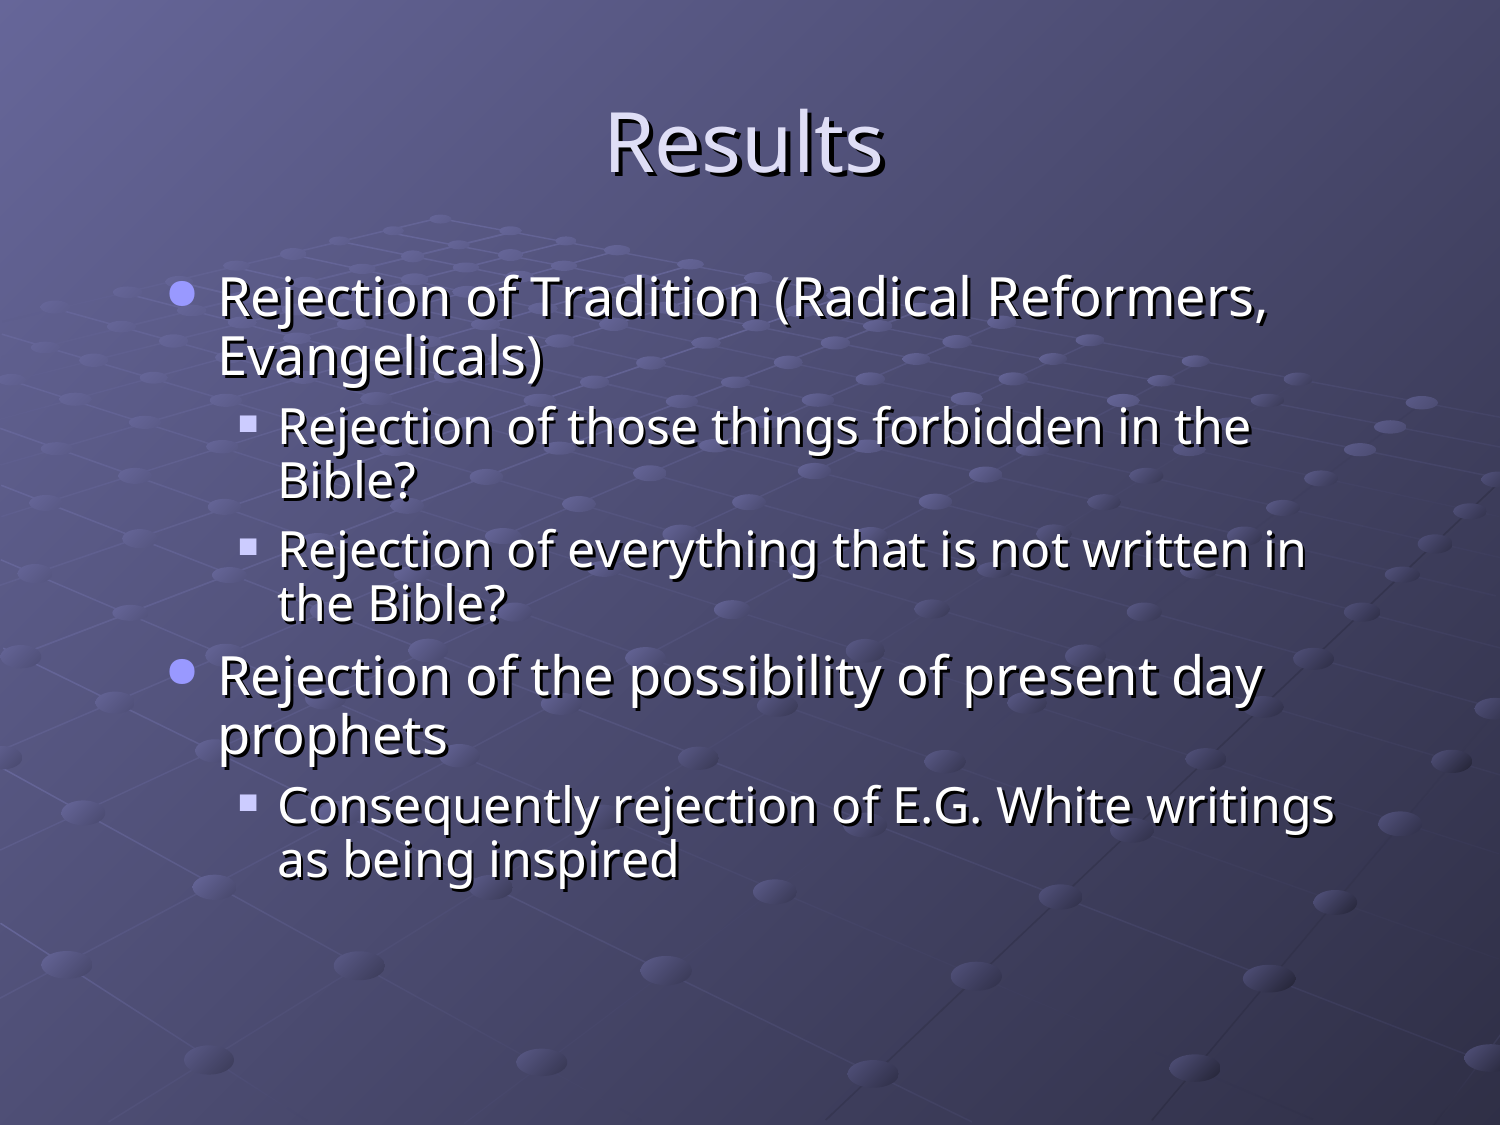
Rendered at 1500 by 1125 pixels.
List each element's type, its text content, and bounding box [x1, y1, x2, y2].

list Rejection of Tradition (Radical Reformers, Evangelicals) Rejection of those things forbidden in the Bible? Rejection of everything that is not written in the Bible? Rejection of the possibility of present day prophets Consequently rejection of E.G. White writings as being inspired [150, 262, 1366, 1007]
title Results [69, 45, 1420, 233]
